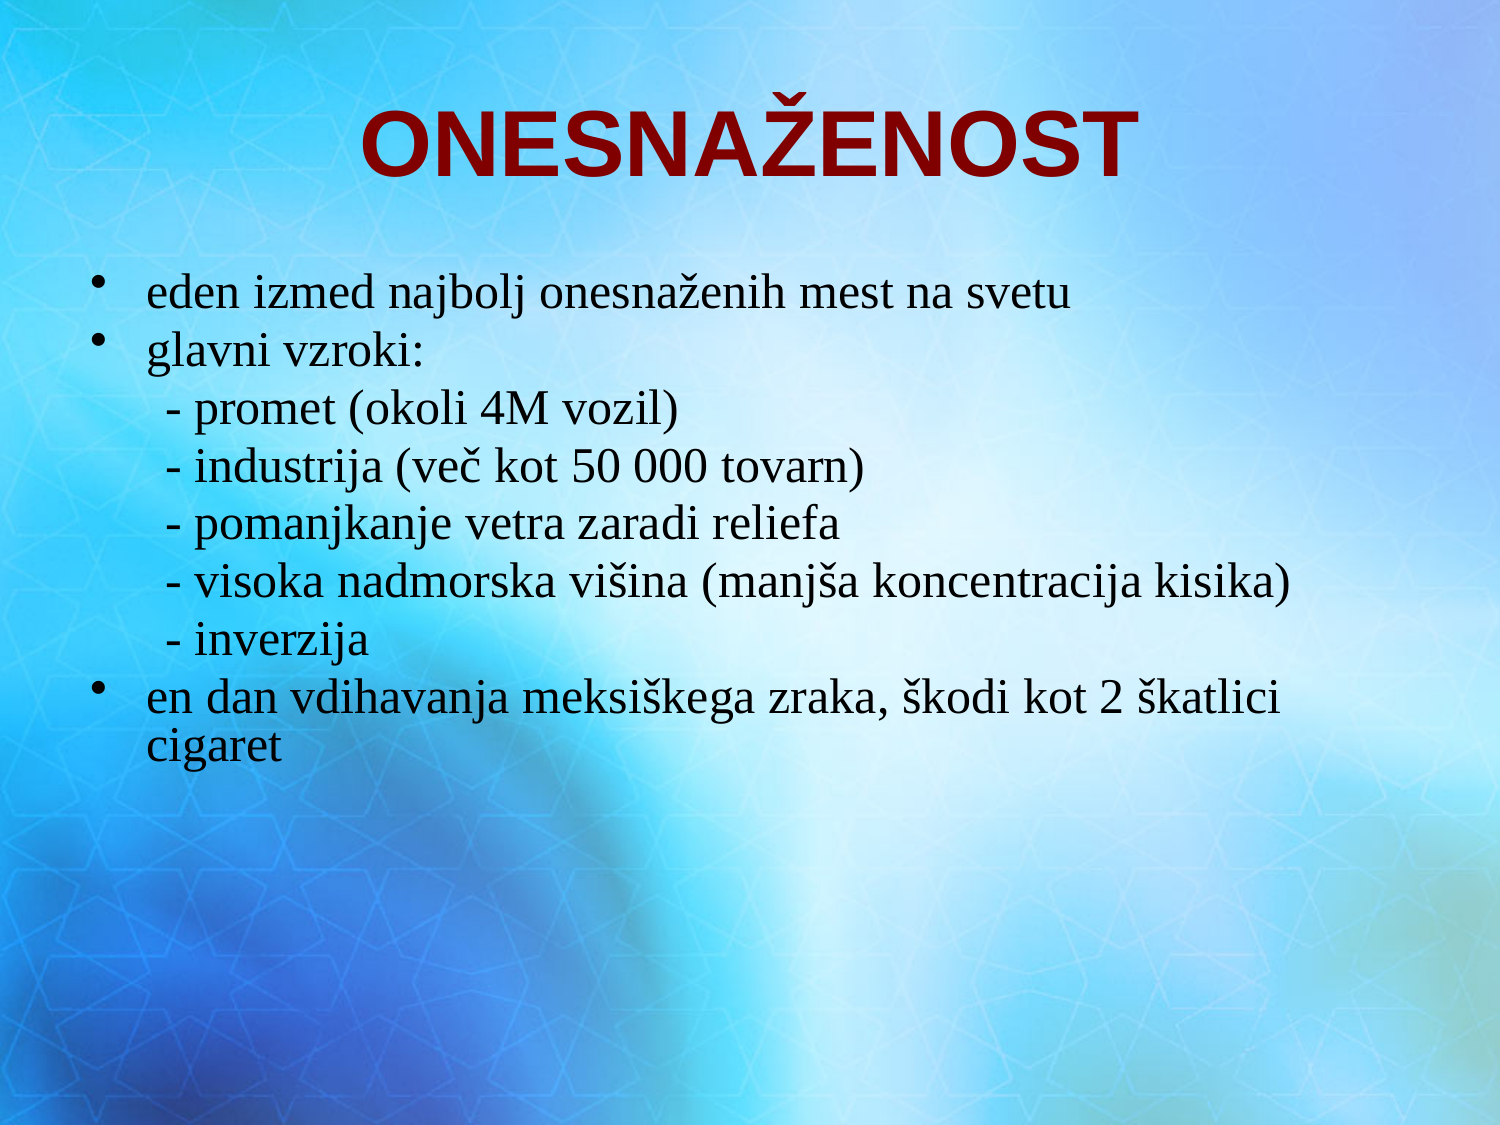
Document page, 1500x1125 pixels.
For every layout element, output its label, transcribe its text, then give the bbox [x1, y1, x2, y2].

picture [0, 0, 1500, 1125]
list eden izmed najbolj onesnaženih mest na svetu glavni vzroki: - promet (okoli 4M vozil) - industrija (več kot 50 000 tovarn) - pomanjkanje vetra zaradi reliefa - visoka nadmorska višina (manjša koncentracija kisika) - inverzija en dan vdihavanja meksiškega zraka, škodi kot 2 škatlici cigaret [75, 262, 1425, 1005]
title ONESNAŽENOST [75, 45, 1425, 233]
